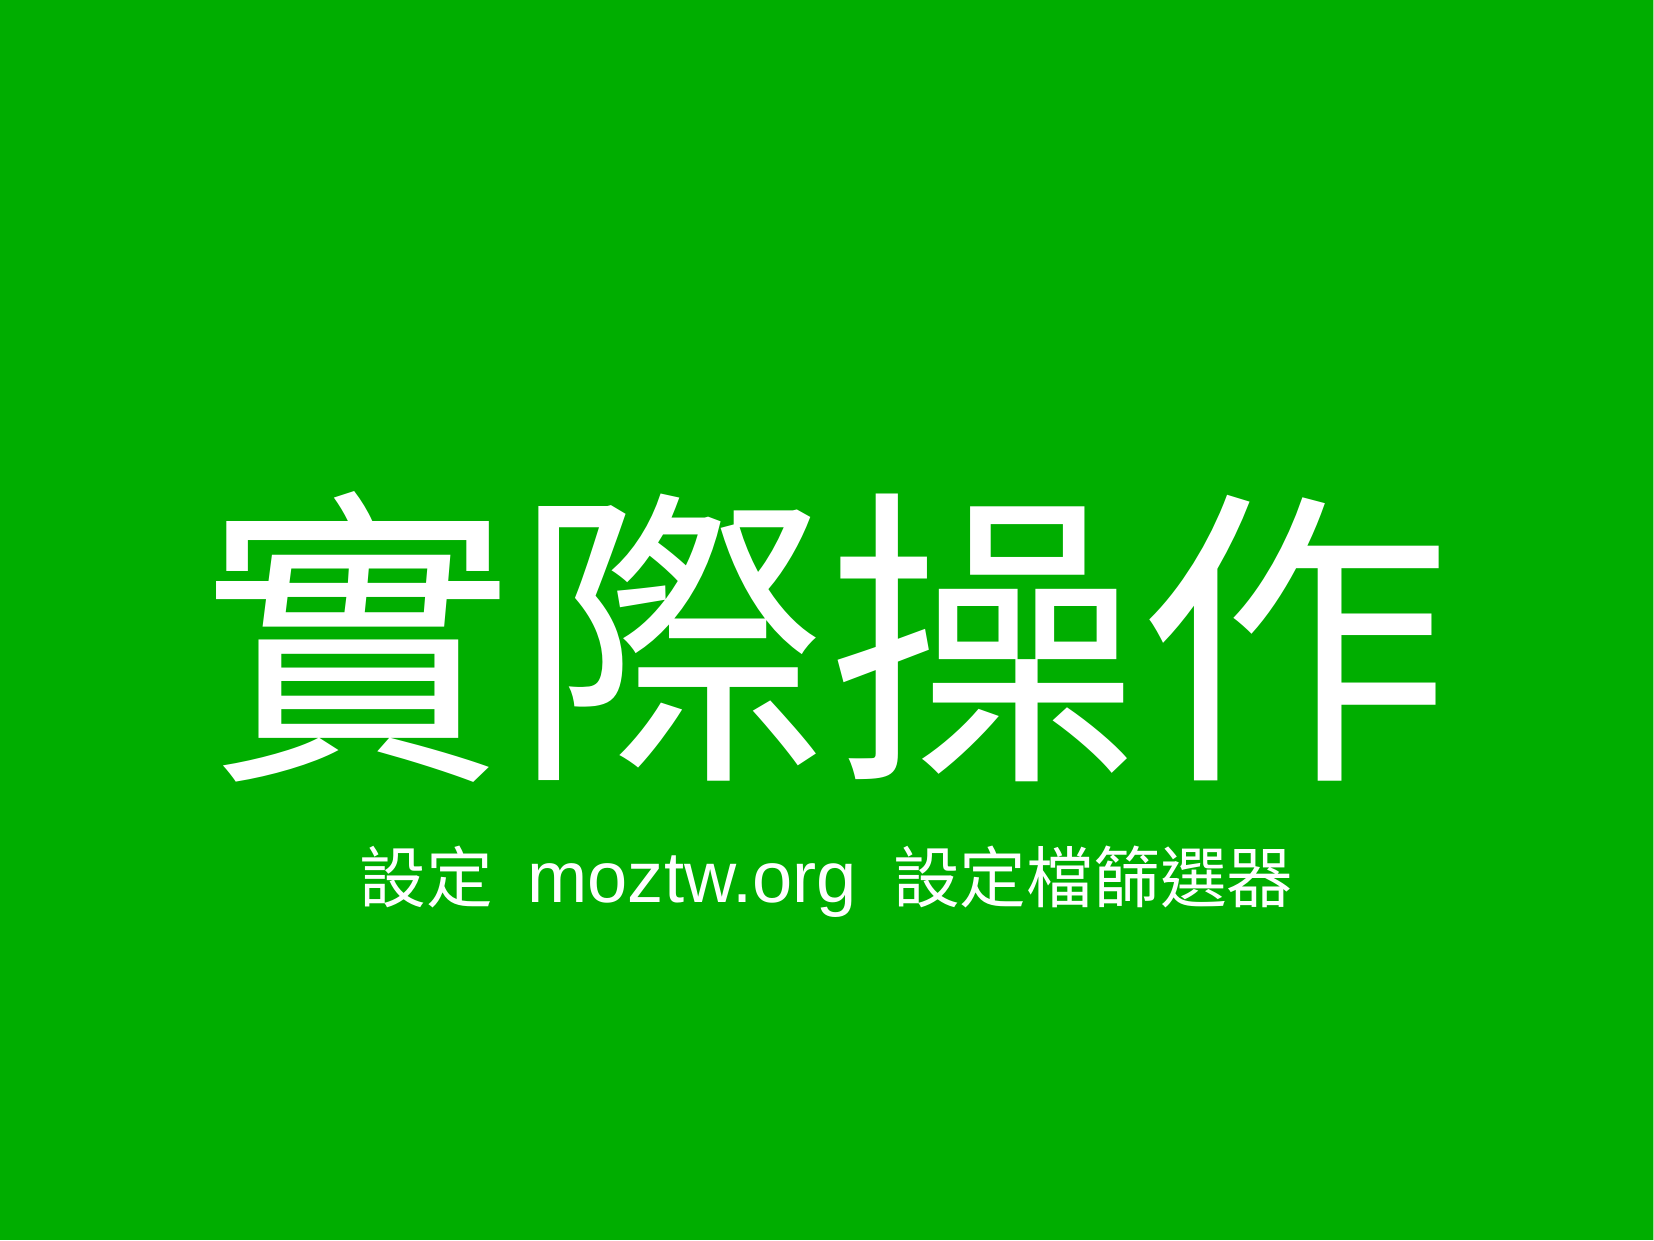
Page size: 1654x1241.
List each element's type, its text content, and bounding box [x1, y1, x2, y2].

title 實際操作 [82, 415, 1571, 824]
list 設定 moztw.org 設定檔篩選器 [82, 824, 1571, 1010]
